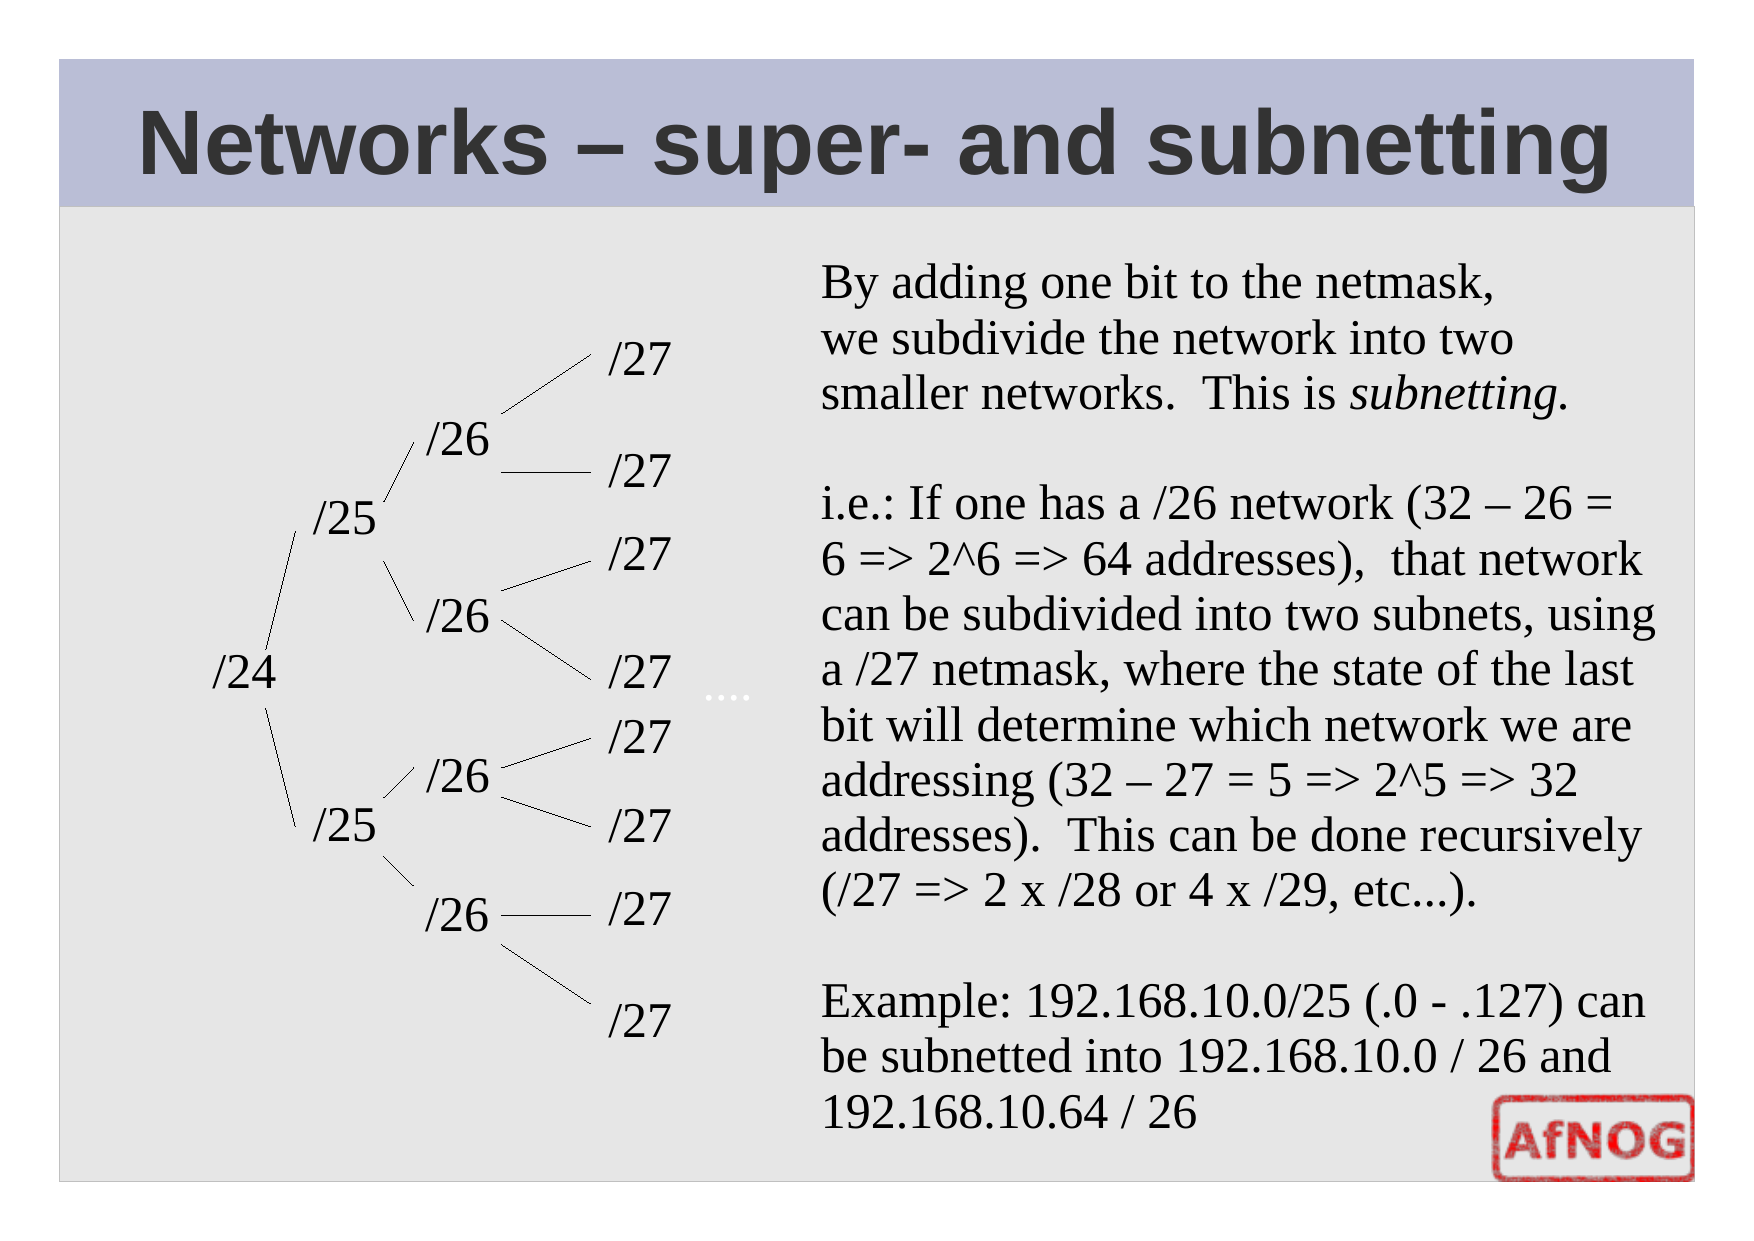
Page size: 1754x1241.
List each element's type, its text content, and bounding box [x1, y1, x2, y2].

text_box /27 [608, 443, 673, 501]
text_box /27 [608, 880, 673, 939]
text_box /24 [212, 643, 277, 702]
text_box /26 [425, 747, 491, 806]
text_box /27 [608, 992, 673, 1051]
text_box /27 [608, 797, 673, 856]
text_box By adding one bit to the netmask, we subdivide the network into two smaller networks. This is subnetting. i.e.: If one has a /26 network (32 – 26 = 6 => 2^6 => 64 addresses), that network can be subdivided into two subnets, using a /27 netmask, where the state of the last bit will determine which network we are addressing (32 – 27 = 5 => 2^5 => 32 addresses). This can be done recursively (/27 => 2 x /28 or 4 x /29, etc...). Example: 192.168.10.0/25 (.0 - .127) can be subnetted into 192.168.10.0 / 26 and 192.168.10.64 / 26 [820, 254, 1657, 1175]
text_box /27 [608, 526, 673, 584]
text_box /26 [425, 411, 491, 469]
text_box /26 [425, 886, 490, 945]
text_box /25 [312, 797, 378, 855]
text_box .... [702, 656, 753, 714]
text_box /27 [608, 331, 673, 389]
text_box /26 [425, 588, 491, 646]
text_box /25 [312, 490, 378, 548]
picture [1490, 1092, 1695, 1182]
text_box /27 [608, 644, 673, 702]
text_box /27 [608, 709, 673, 767]
title Networks – super- and subnetting [59, 48, 1695, 237]
